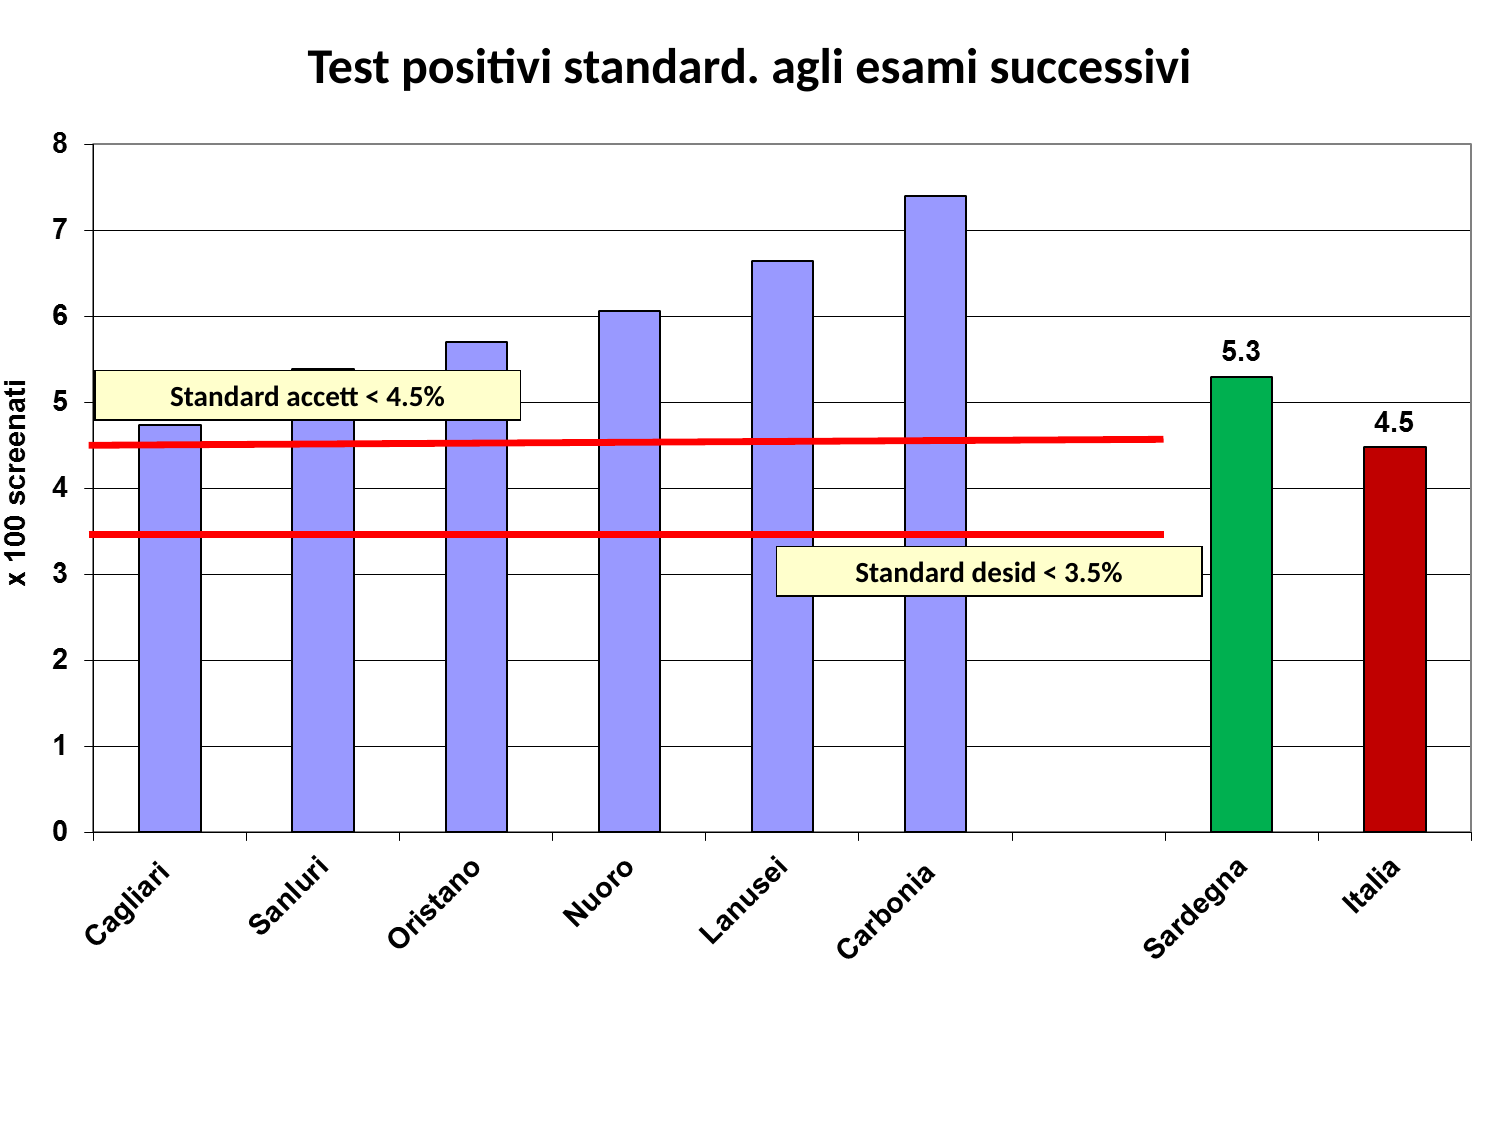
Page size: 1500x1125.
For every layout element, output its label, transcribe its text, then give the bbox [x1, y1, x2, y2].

text_box Standard desid < 3.5% [776, 546, 1202, 597]
picture [0, 102, 1500, 1023]
text_box Standard accett < 4.5% [95, 370, 521, 421]
text_box Test positivi standard. agli esami successivi [0, 26, 1500, 102]
